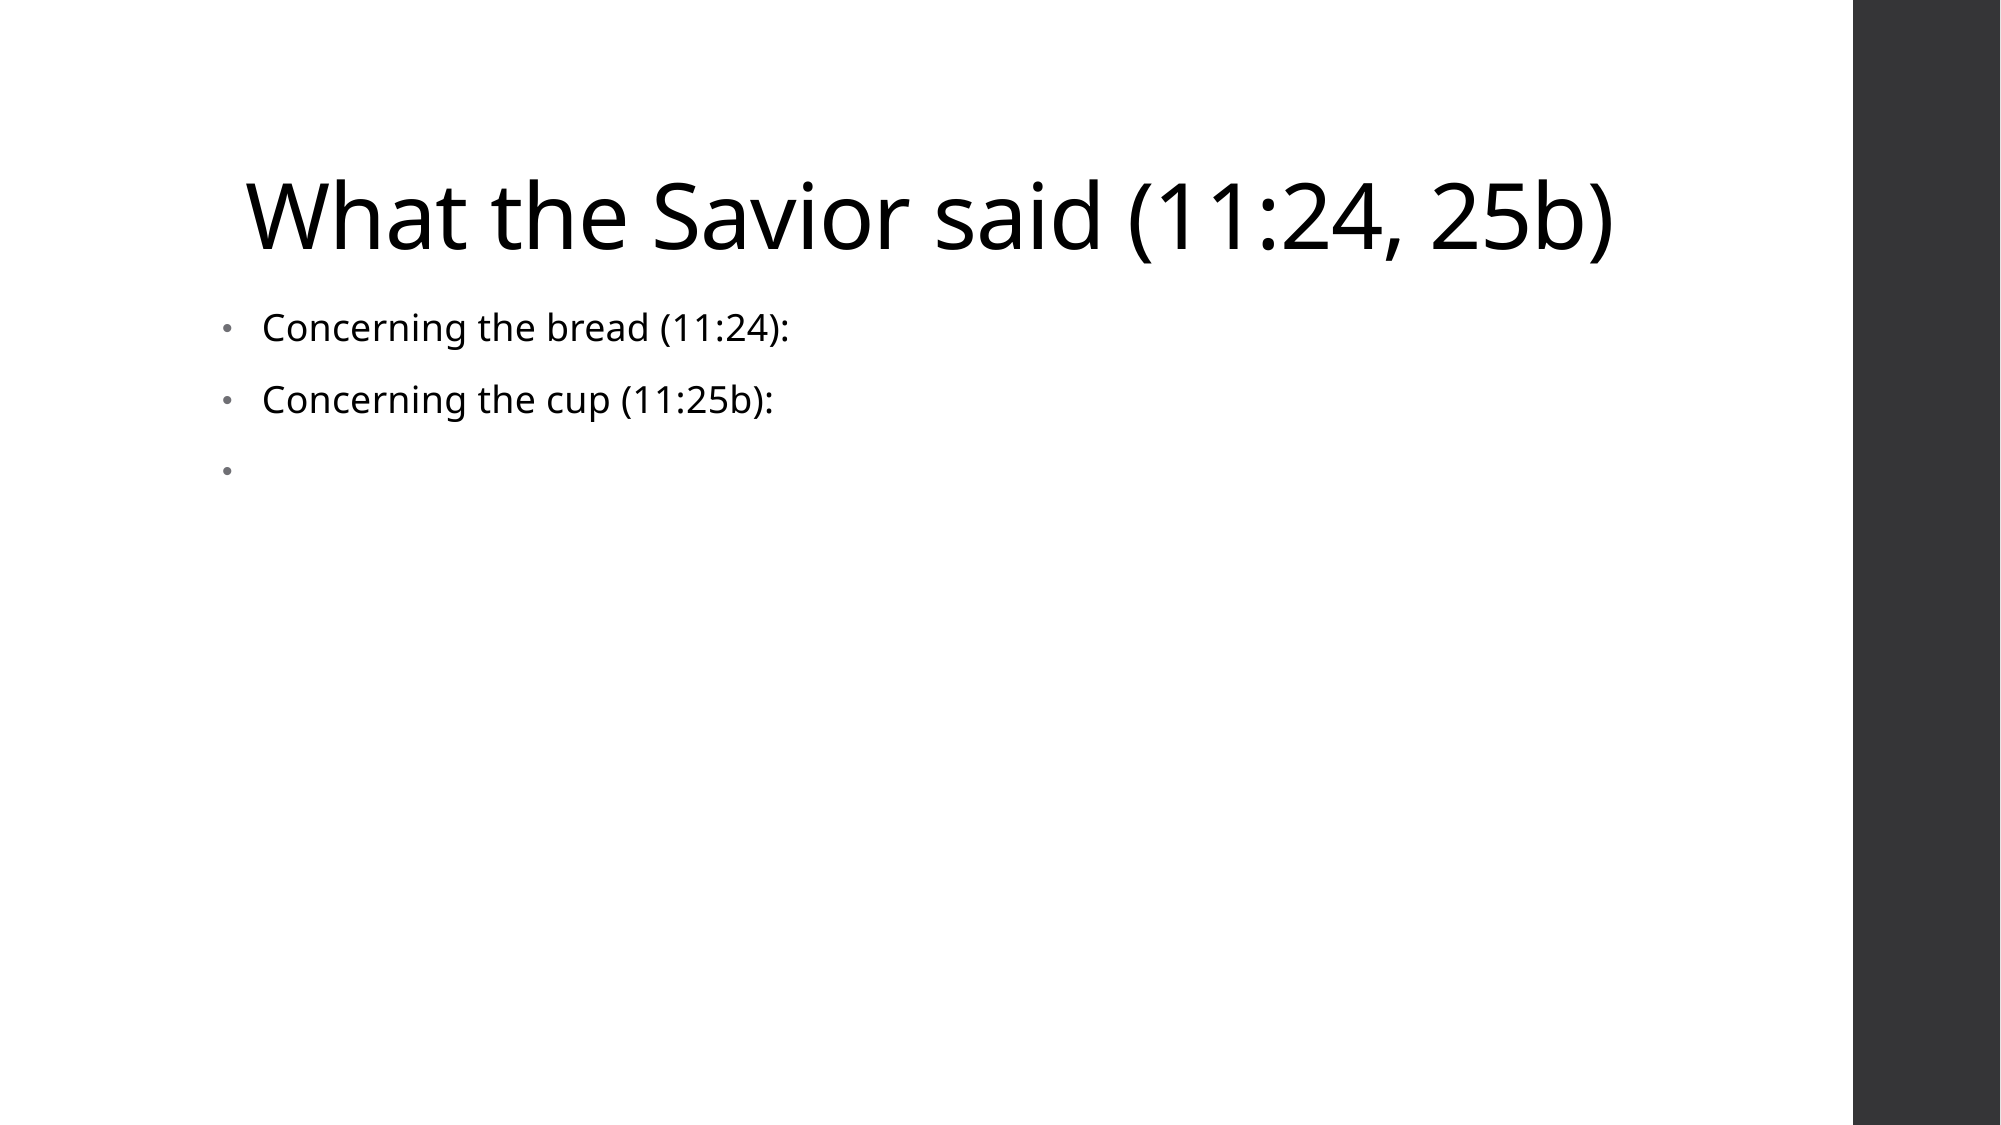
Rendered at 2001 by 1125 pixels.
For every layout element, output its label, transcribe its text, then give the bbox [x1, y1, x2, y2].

list Concerning the bread (11:24): Concerning the cup (11:25b): [206, 299, 1617, 1014]
title What the Savior said (11:24, 25b) [206, 60, 1797, 278]
